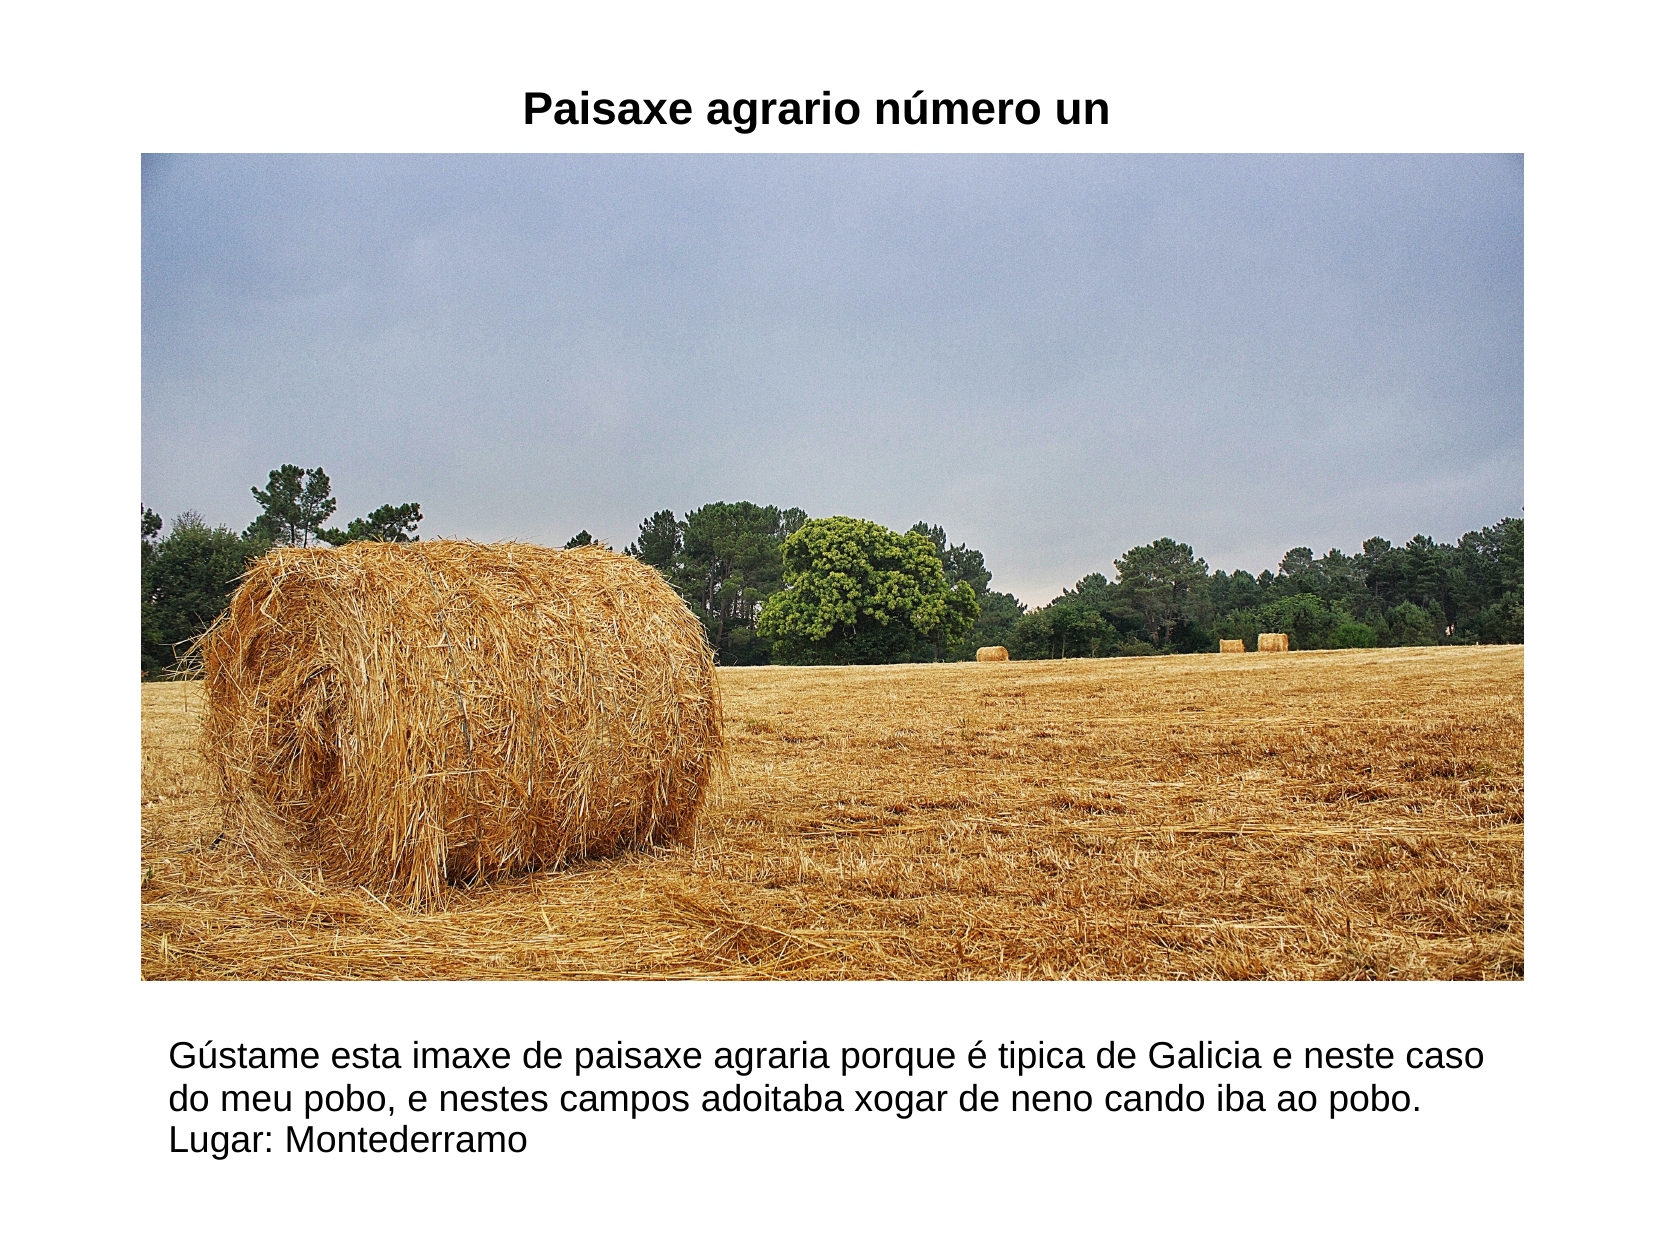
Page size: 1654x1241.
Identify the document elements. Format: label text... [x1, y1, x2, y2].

text_box Paisaxe agrario número un [507, 75, 1126, 142]
text_box Gústame esta imaxe de paisaxe agraria porque é tipica de Galicia e neste caso do meu pobo, e nestes campos adoitaba xogar de neno cando iba ao pobo. Lugar: Montederramo [153, 1027, 1501, 1182]
picture [141, 153, 1524, 981]
